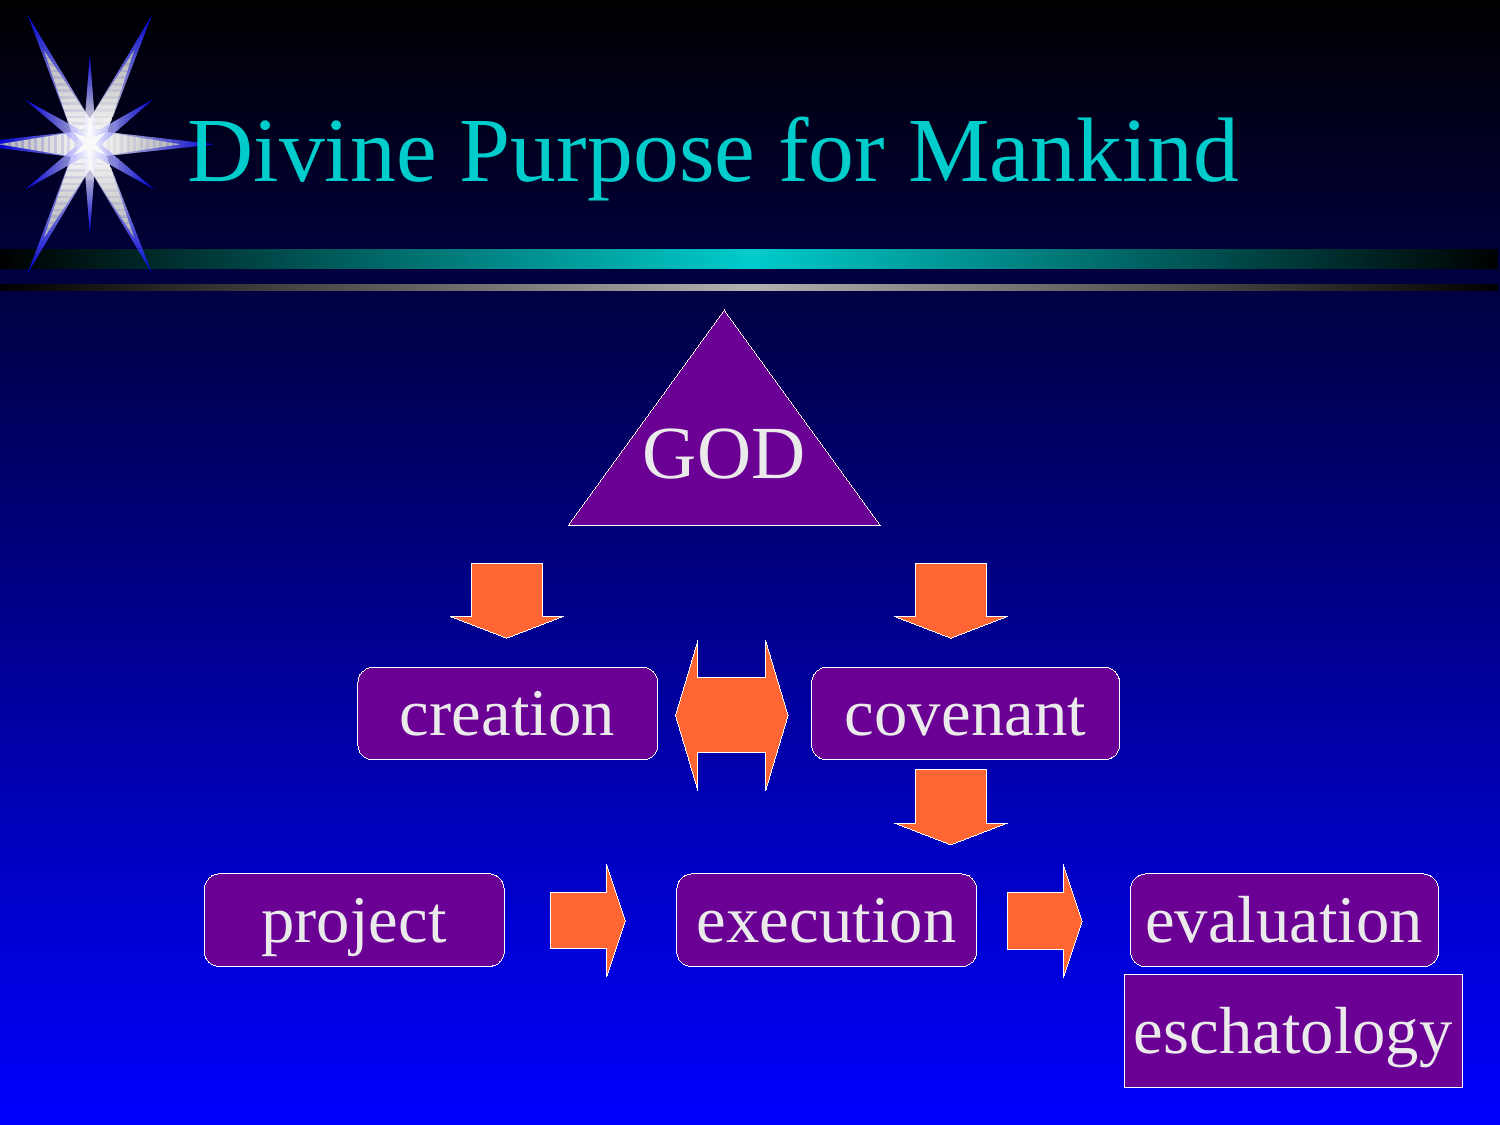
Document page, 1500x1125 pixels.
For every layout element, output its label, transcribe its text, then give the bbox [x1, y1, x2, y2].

text_box [550, 864, 626, 977]
text_box [894, 769, 1008, 845]
text_box project [204, 873, 505, 967]
title Divine Purpose for Mankind [187, 56, 1463, 244]
text_box [1007, 864, 1083, 978]
text_box [450, 563, 564, 639]
text_box creation [357, 667, 658, 760]
text_box [894, 563, 1008, 639]
text_box execution [676, 873, 977, 967]
text_box GOD [568, 309, 881, 526]
text_box [675, 640, 789, 791]
text_box evaluation [1130, 873, 1439, 967]
text_box eschatology [1124, 974, 1463, 1088]
text_box covenant [811, 667, 1120, 760]
